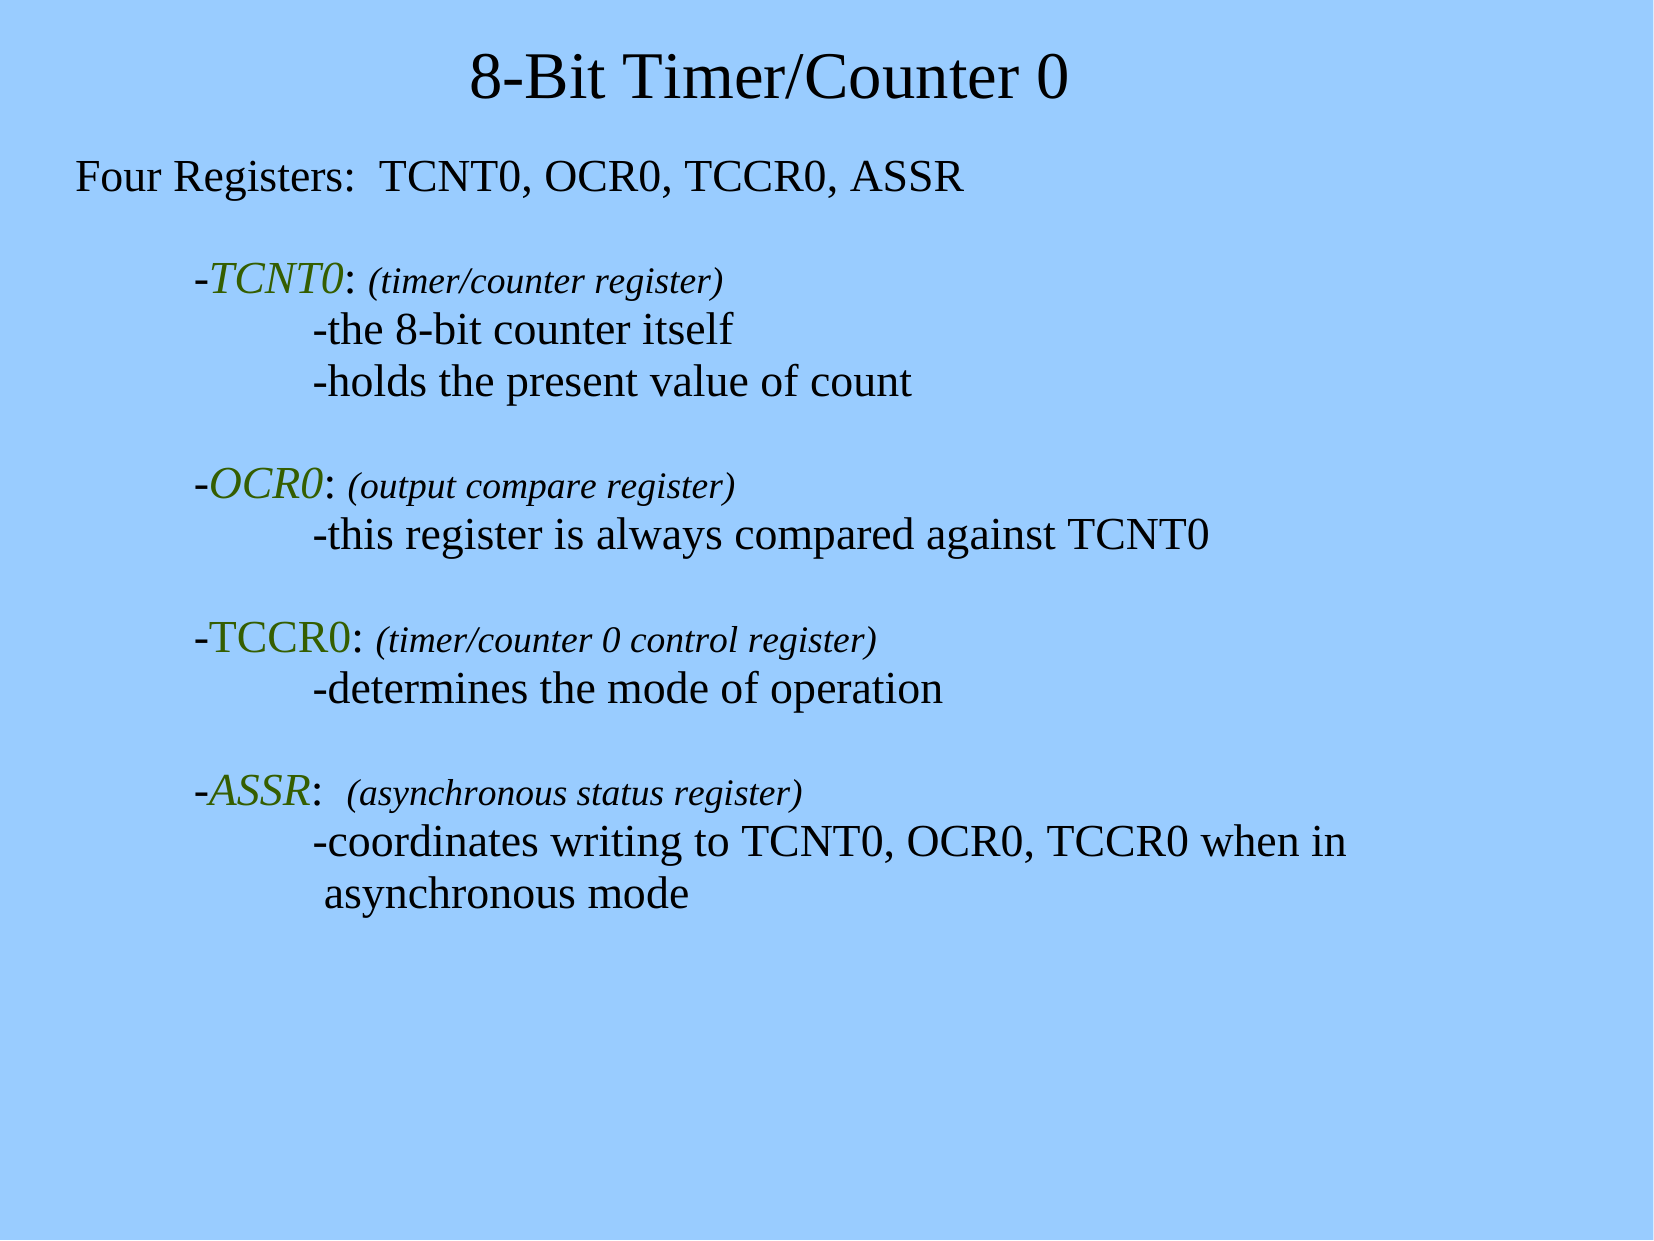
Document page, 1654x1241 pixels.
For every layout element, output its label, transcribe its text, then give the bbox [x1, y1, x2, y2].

text_box 8-Bit Timer/Counter 0 [470, 38, 1070, 113]
text_box Four Registers: TCNT0, OCR0, TCCR0, ASSR -TCNT0: (timer/counter register) -the 8-bit counter itself -holds the present value of count -OCR0: (output compare register) -this register is always compared against TCNT0 -TCCR0: (timer/counter 0 control register) -determines the mode of operation -ASSR: (asynchronous status register) -coordinates writing to TCNT0, OCR0, TCCR0 when in asynchronous mode [75, 150, 1576, 1072]
